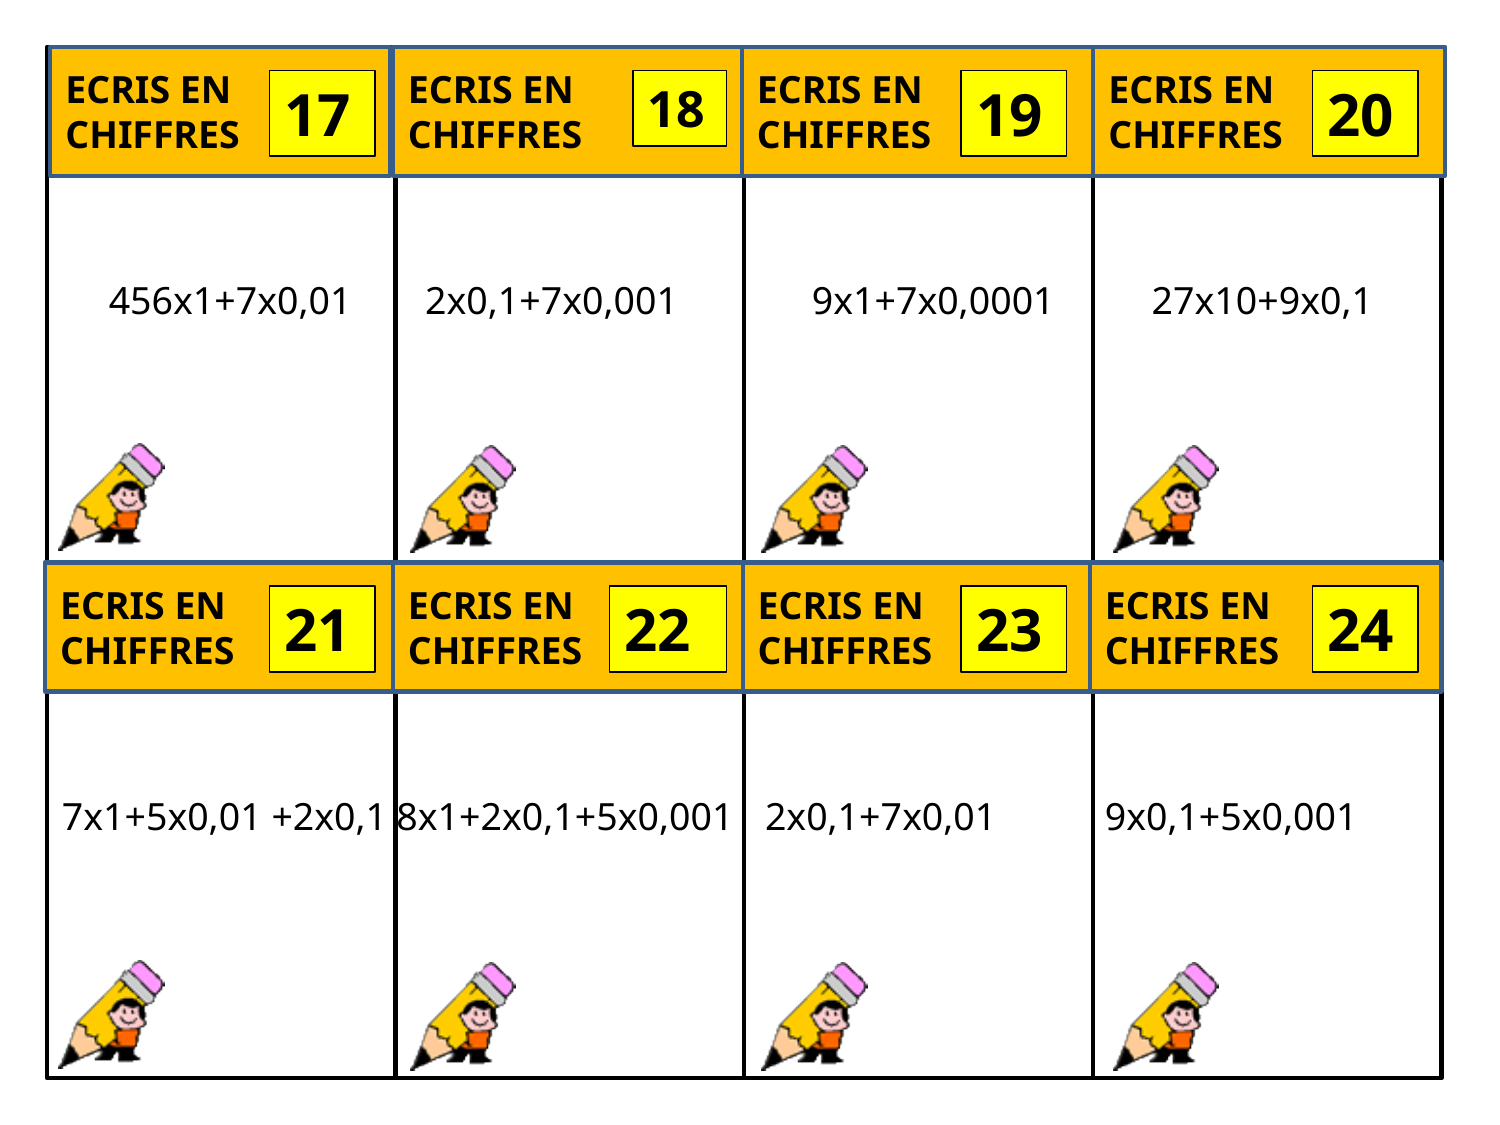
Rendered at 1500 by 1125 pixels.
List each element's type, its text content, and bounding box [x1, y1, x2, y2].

text_box 18 [632, 70, 727, 147]
text_box ECRIS EN CHIFFRES [50, 47, 390, 176]
text_box 2x0,1+7x0,01 [750, 785, 1015, 846]
text_box 9x1+7x0,0001 [796, 269, 1074, 331]
text_box ECRIS EN CHIFFRES [393, 562, 743, 691]
text_box 9x0,1+5x0,001 [1089, 785, 1378, 846]
picture [1113, 445, 1219, 553]
text_box 21 [269, 585, 376, 672]
text_box 2x0,1+7x0,001 [410, 269, 698, 331]
text_box 7x1+5x0,01 +2x0,1 [46, 785, 381, 846]
text_box 20 [1312, 70, 1418, 157]
text_box 17 [269, 70, 376, 157]
text_box 23 [960, 585, 1067, 672]
text_box 27x10+9x0,1 [1136, 269, 1391, 331]
text_box ECRIS EN CHIFFRES [45, 562, 393, 691]
picture [761, 445, 868, 553]
text_box ECRIS EN CHIFFRES [742, 47, 1093, 176]
text_box ECRIS EN CHIFFRES [1090, 562, 1441, 691]
text_box ECRIS EN CHIFFRES [393, 47, 742, 176]
picture [58, 443, 165, 551]
picture [410, 962, 516, 1071]
text_box ECRIS EN CHIFFRES [1093, 47, 1445, 176]
text_box 19 [960, 70, 1067, 157]
picture [1113, 962, 1219, 1071]
text_box 24 [1312, 585, 1418, 672]
text_box 22 [609, 585, 727, 672]
text_box ECRIS EN CHIFFRES [743, 562, 1090, 691]
text_box 456x1+7x0,01 [93, 269, 371, 331]
picture [58, 960, 165, 1069]
picture [410, 445, 516, 553]
text_box 8x1+2x0,1+5x0,001 [381, 785, 750, 846]
picture [761, 962, 868, 1071]
